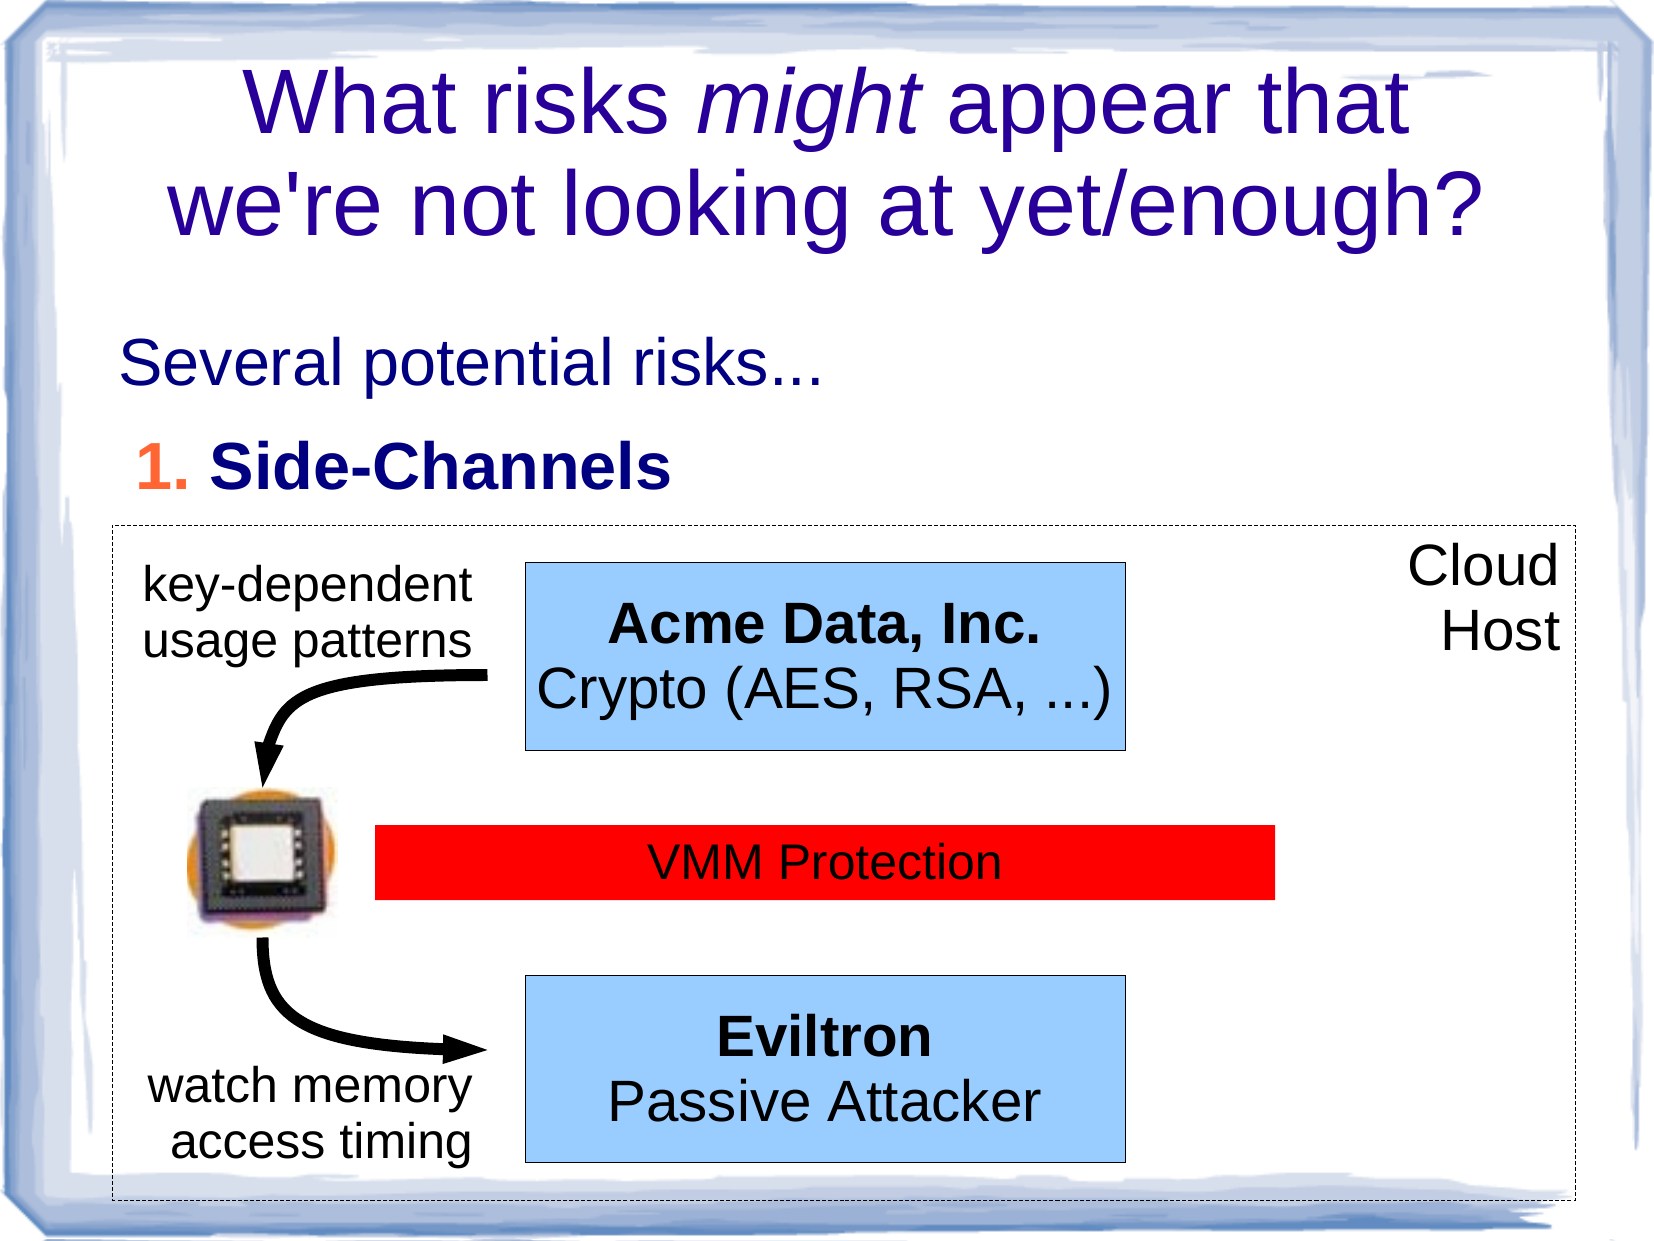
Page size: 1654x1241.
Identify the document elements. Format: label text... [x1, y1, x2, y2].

text_box VMM Protection [375, 825, 1276, 901]
text_box Acme Data, Inc. Crypto (AES, RSA, ...) [525, 562, 1126, 751]
list Several potential risks... Side-Channels [118, 324, 1571, 1004]
text_box Eviltron Passive Attacker [525, 975, 1126, 1163]
picture [0, 0, 1654, 1241]
text_box watch memory access timing [112, 1050, 488, 1177]
title What risks might appear that we're not looking at yet/enough? [82, 49, 1571, 257]
text_box Cloud Host [1200, 525, 1576, 670]
text_box key-dependent usage patterns [112, 548, 488, 676]
list Several potential risks... Side-Channels [118, 676, 349, 1004]
